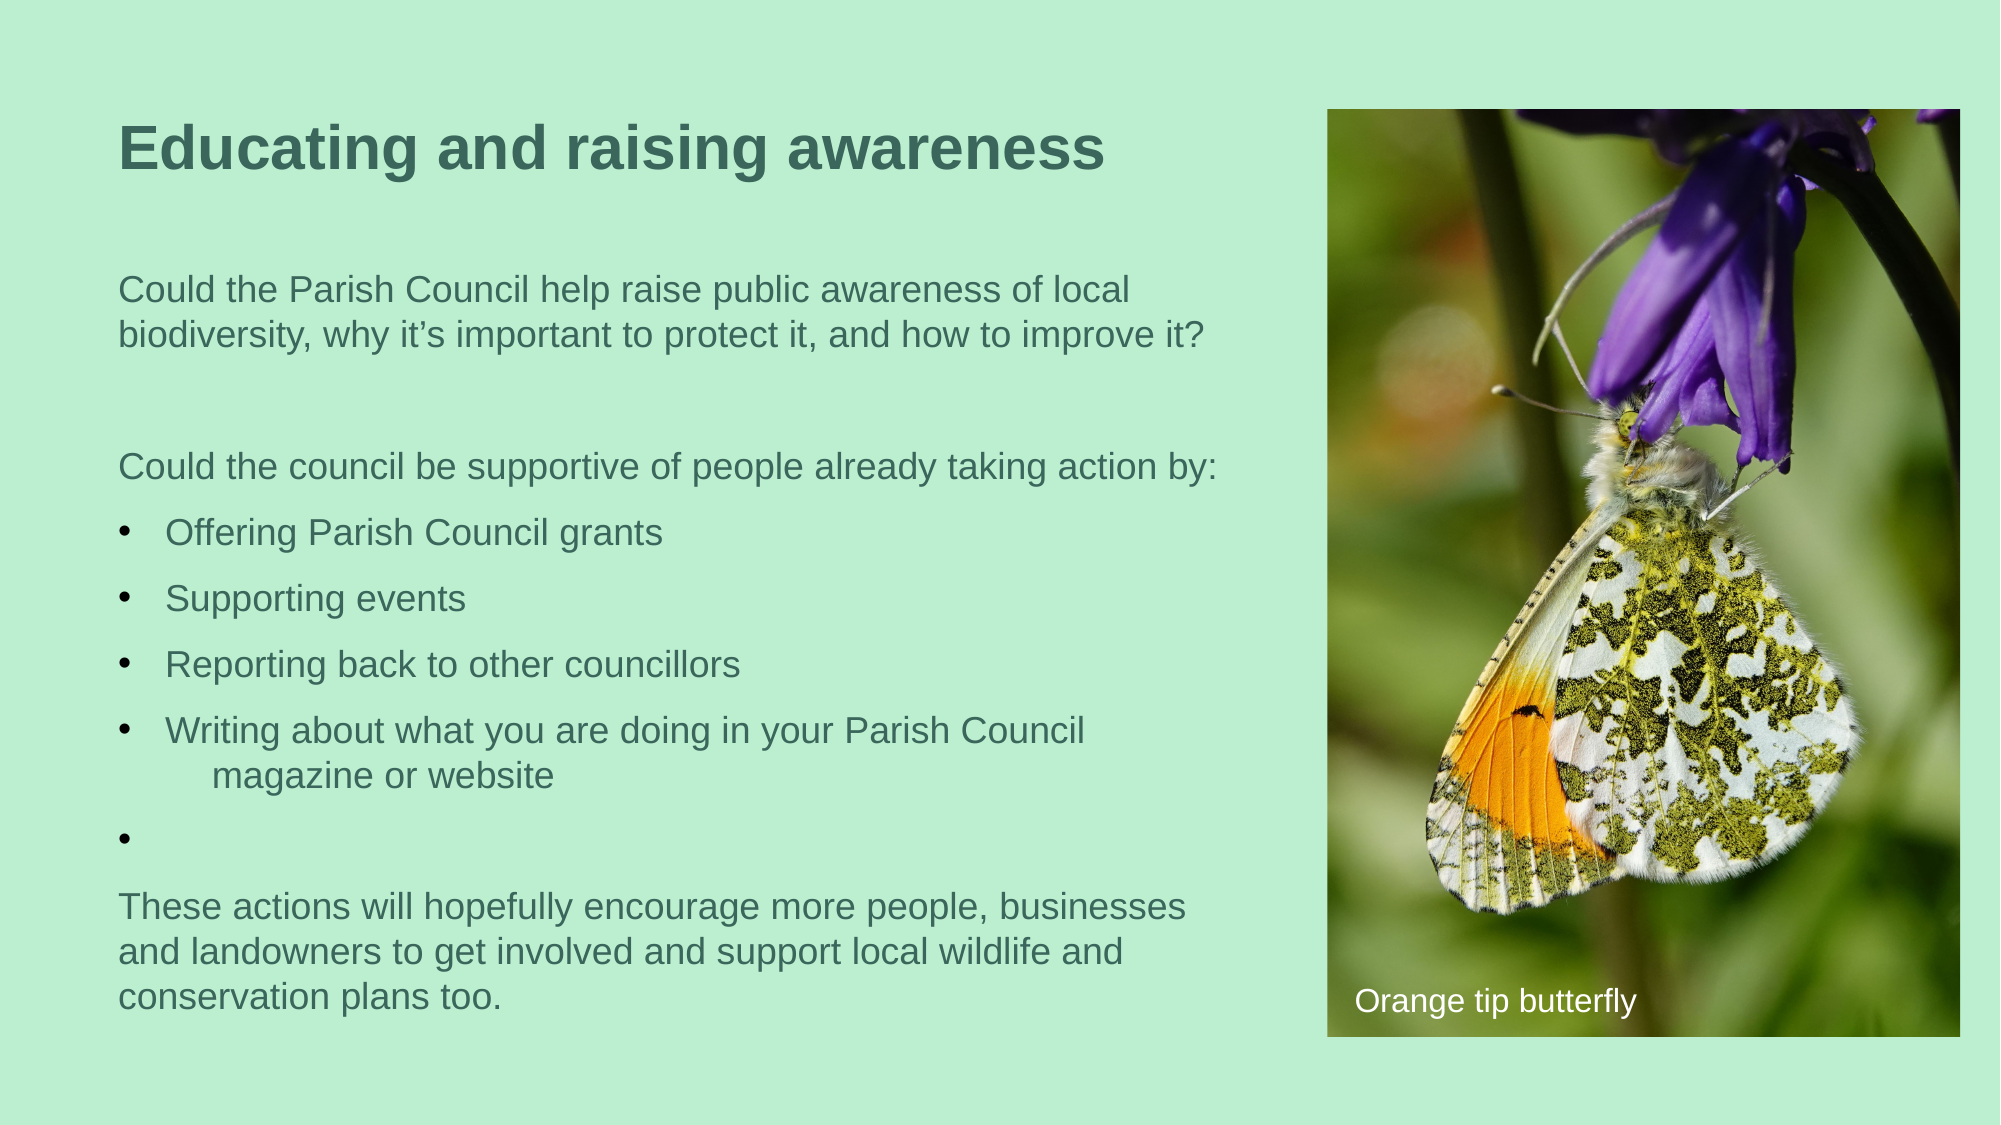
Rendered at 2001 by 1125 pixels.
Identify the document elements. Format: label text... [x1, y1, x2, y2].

title Educating and raising awareness [103, 88, 1498, 191]
list Could the Parish Council help raise public awareness of local biodiversity, why it’s important to protect it, and how to improve it? Could the council be supportive of people already taking action by: Offering Parish Council grants Supporting events Reporting back to other councillors Writing about what you are doing in your Parish Council magazine or website These actions will hopefully encourage more people, businesses and landowners to get involved and support local wildlife and conservation plans too. [103, 258, 1240, 1065]
text_box Orange tip butterfly [1339, 972, 1657, 1028]
picture [1327, 109, 1961, 1037]
